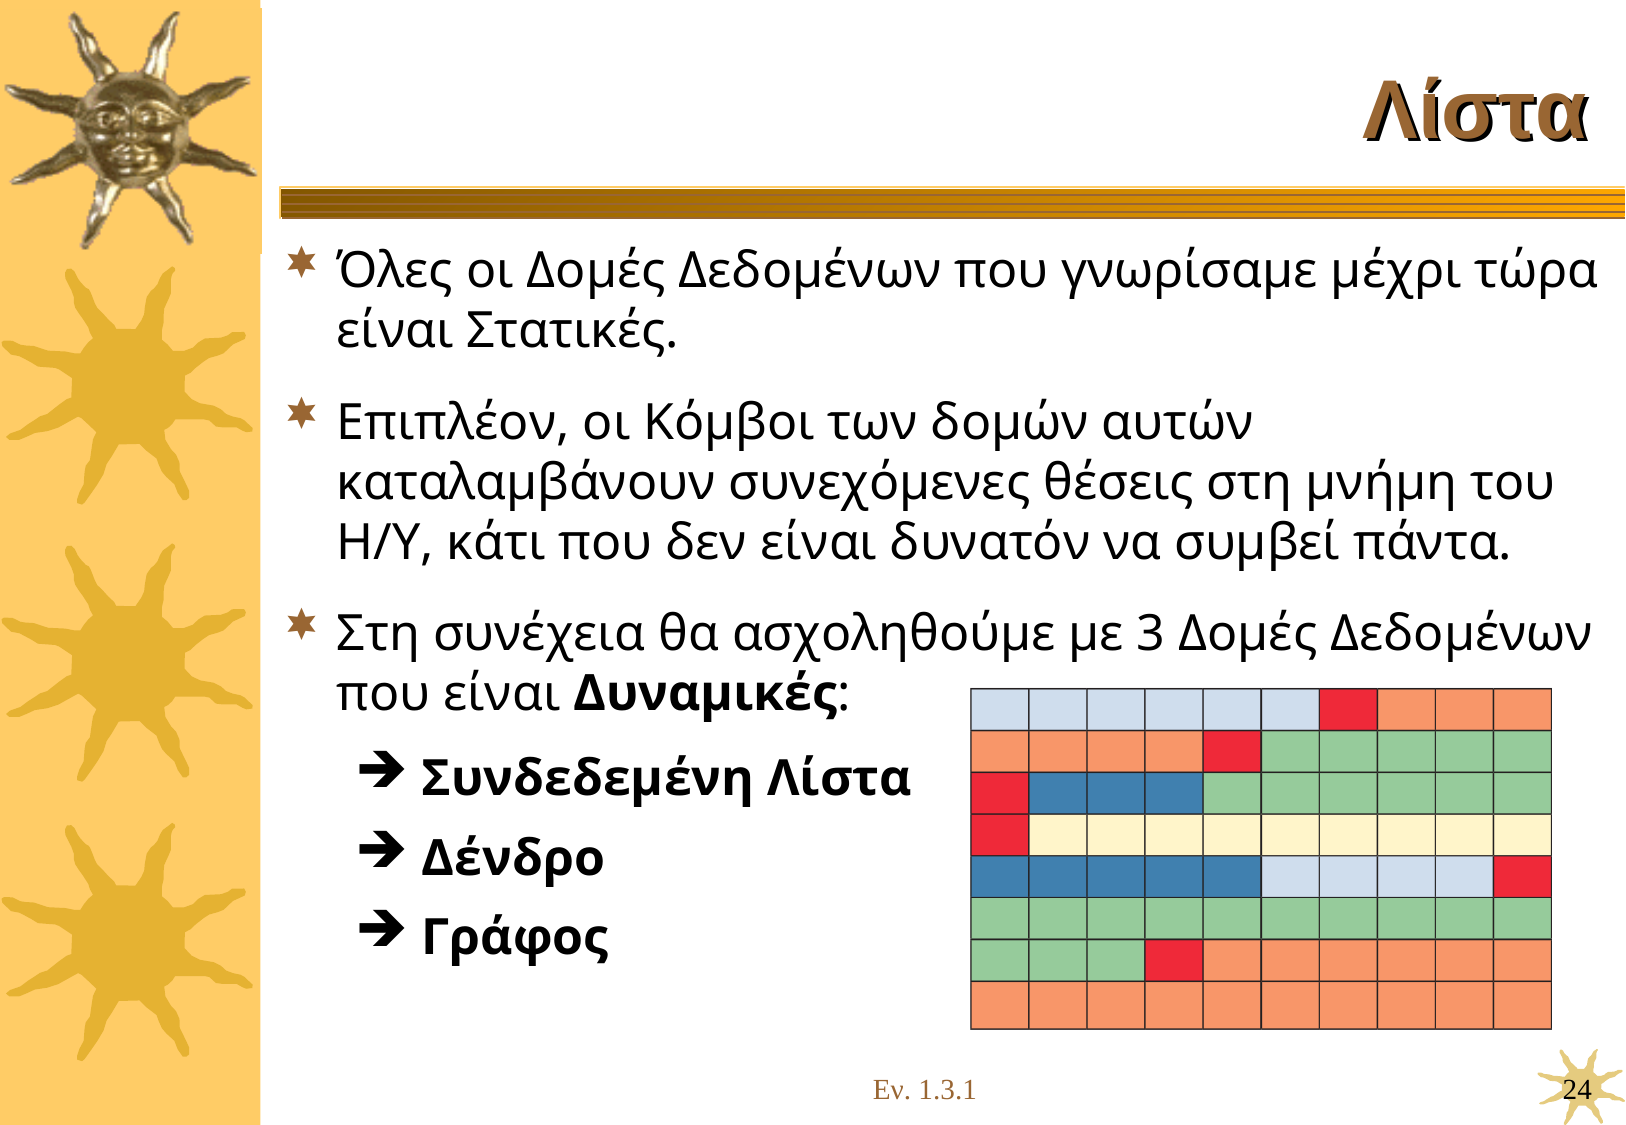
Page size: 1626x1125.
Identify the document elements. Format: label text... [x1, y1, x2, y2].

text_box Όλες οι Δομές Δεδομένων που γνωρίσαμε μέχρι τώρα είναι Στατικές. Επιπλέον, οι Κόμβοι των δομών αυτών καταλαμβάνουν συνεχόμενες θέσεις στη μνήμη του Η/Υ, κάτι που δεν είναι δυνατόν να συμβεί πάντα. Στη συνέχεια θα ασχοληθούμε με 3 Δομές Δεδομένων που είναι Δυναμικές: Συνδεδεμένη Λίστα Δένδρο Γράφος [265, 230, 1625, 1063]
picture [957, 676, 1565, 1040]
text_box Λίστα [0, 0, 1625, 163]
picture [1, 163, 262, 254]
